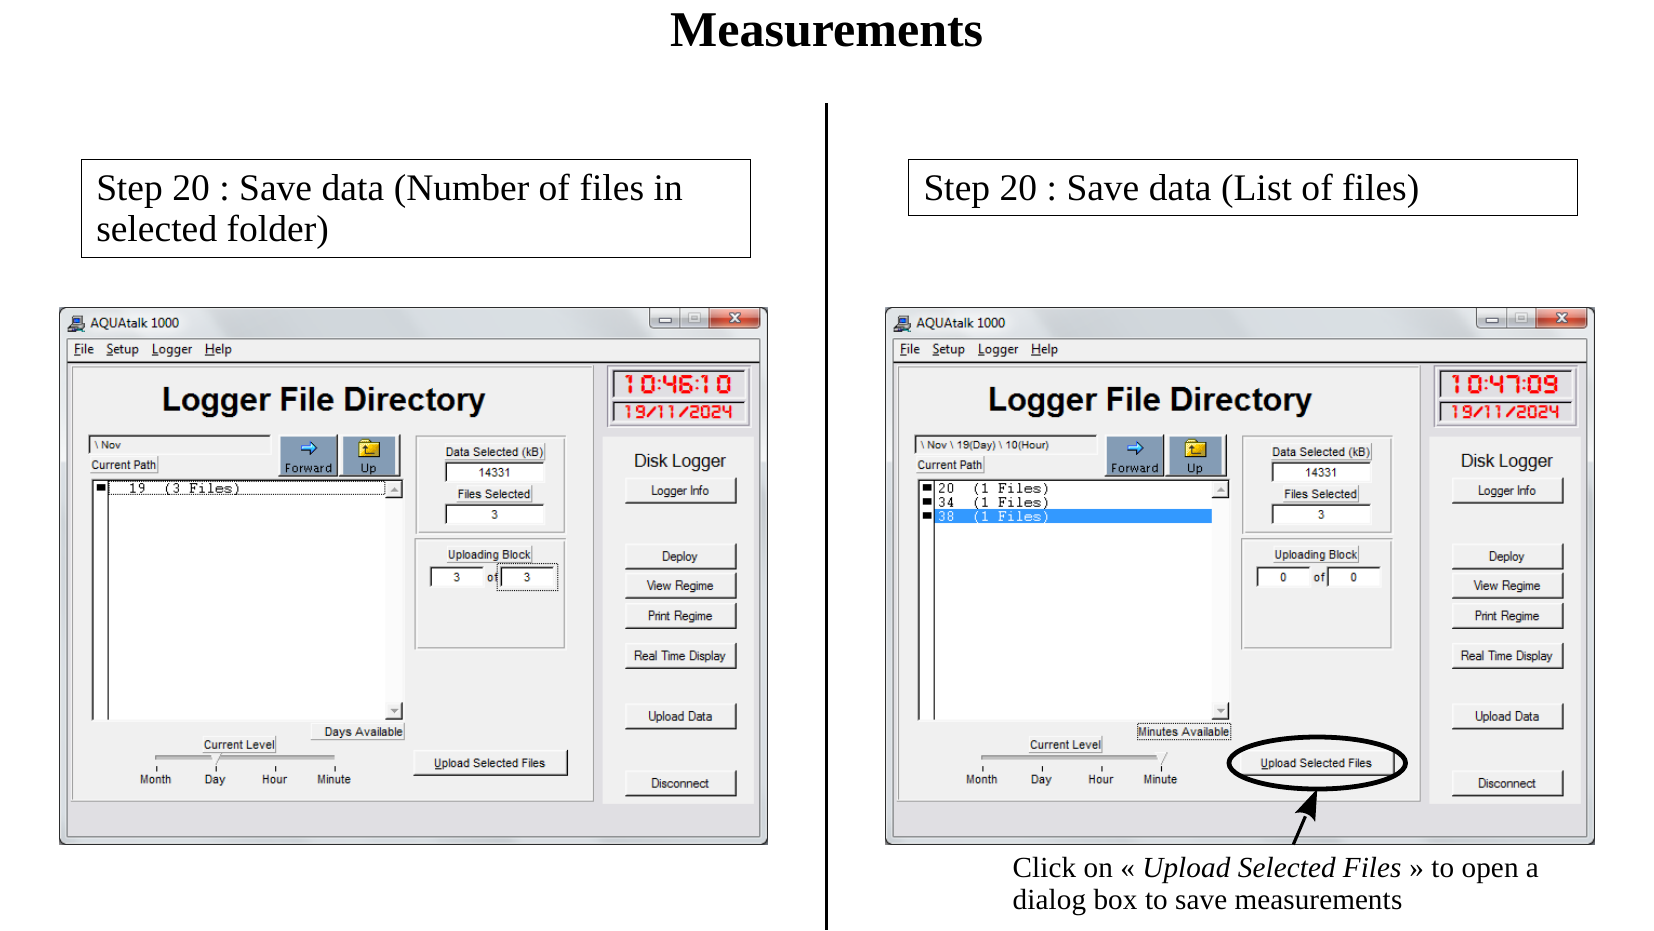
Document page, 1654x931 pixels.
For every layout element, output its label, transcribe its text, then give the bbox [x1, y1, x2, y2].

text_box Click on « Upload Selected Files » to open a dialog box to save measurements [998, 844, 1589, 931]
text_box Measurements [0, 0, 1654, 65]
picture [59, 307, 768, 845]
picture [885, 307, 1595, 845]
text_box Step 20 : Save data (Number of files in selected folder) [81, 159, 751, 258]
text_box Step 20 : Save data (List of files) [908, 159, 1578, 216]
